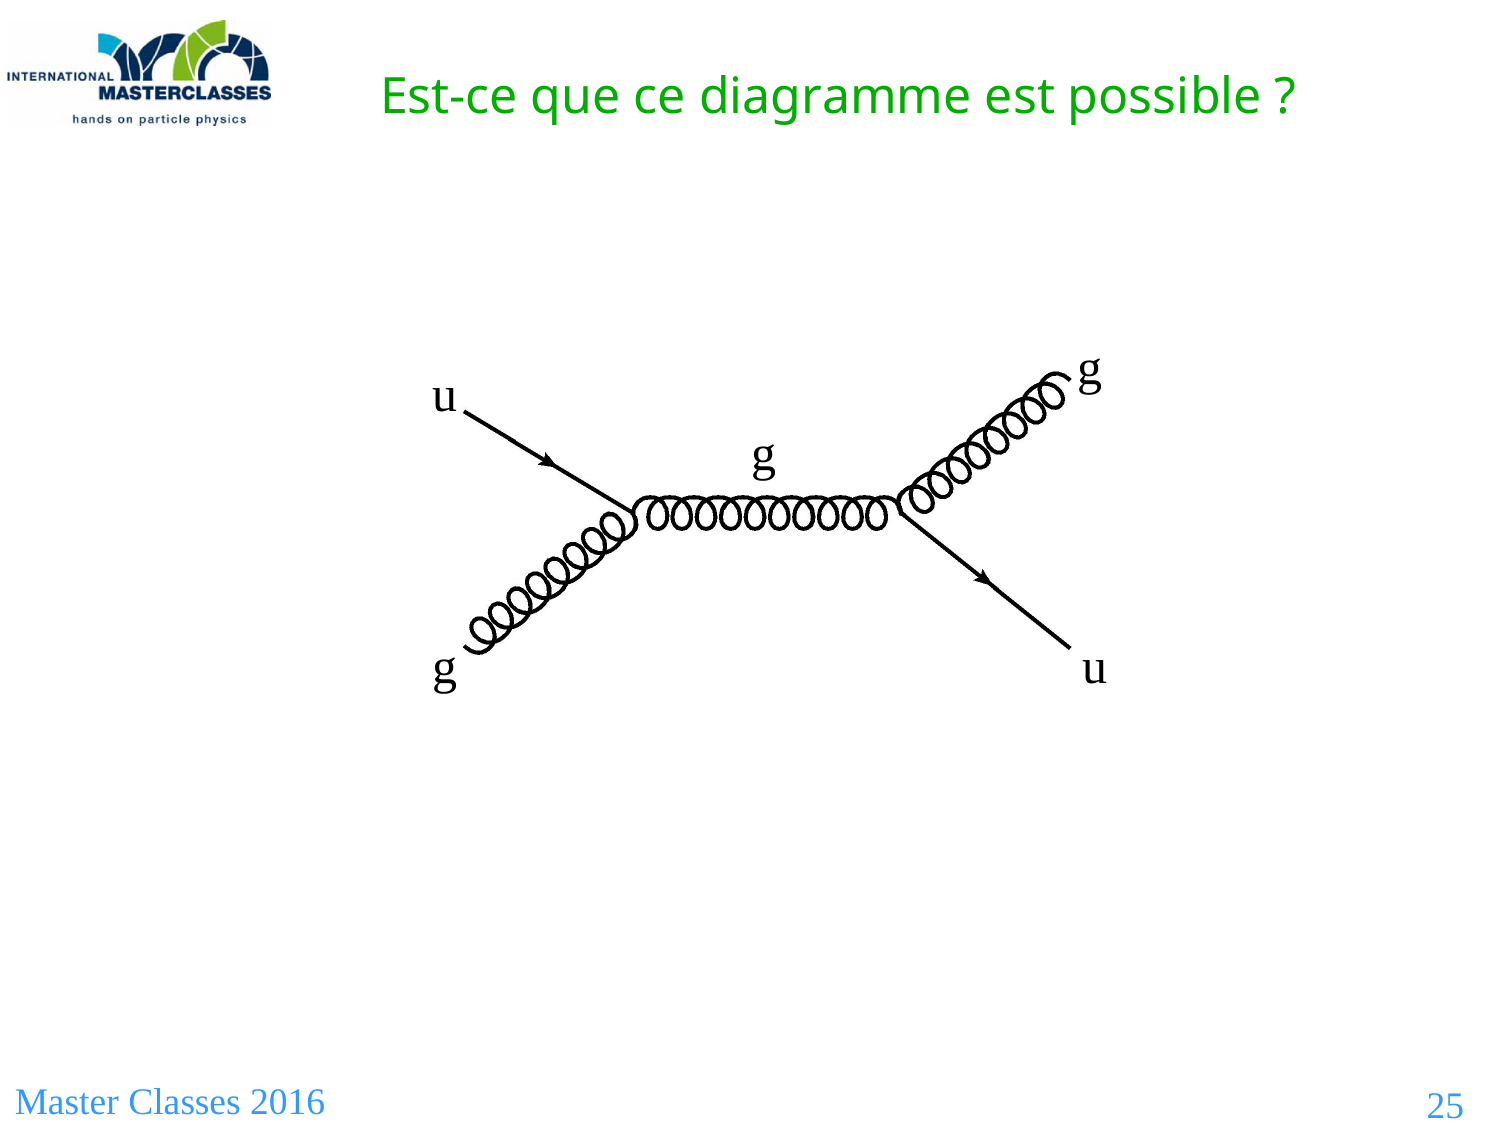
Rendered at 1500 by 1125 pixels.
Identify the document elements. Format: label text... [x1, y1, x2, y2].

text_box g [417, 625, 473, 701]
text_box u [417, 354, 473, 430]
title Est-ce que ce diagramme est possible ? [259, 0, 1418, 188]
text_box g [1062, 326, 1118, 402]
text_box u [1067, 625, 1123, 701]
picture [2, 10, 259, 130]
picture [461, 366, 1075, 662]
text_box g [736, 413, 792, 489]
